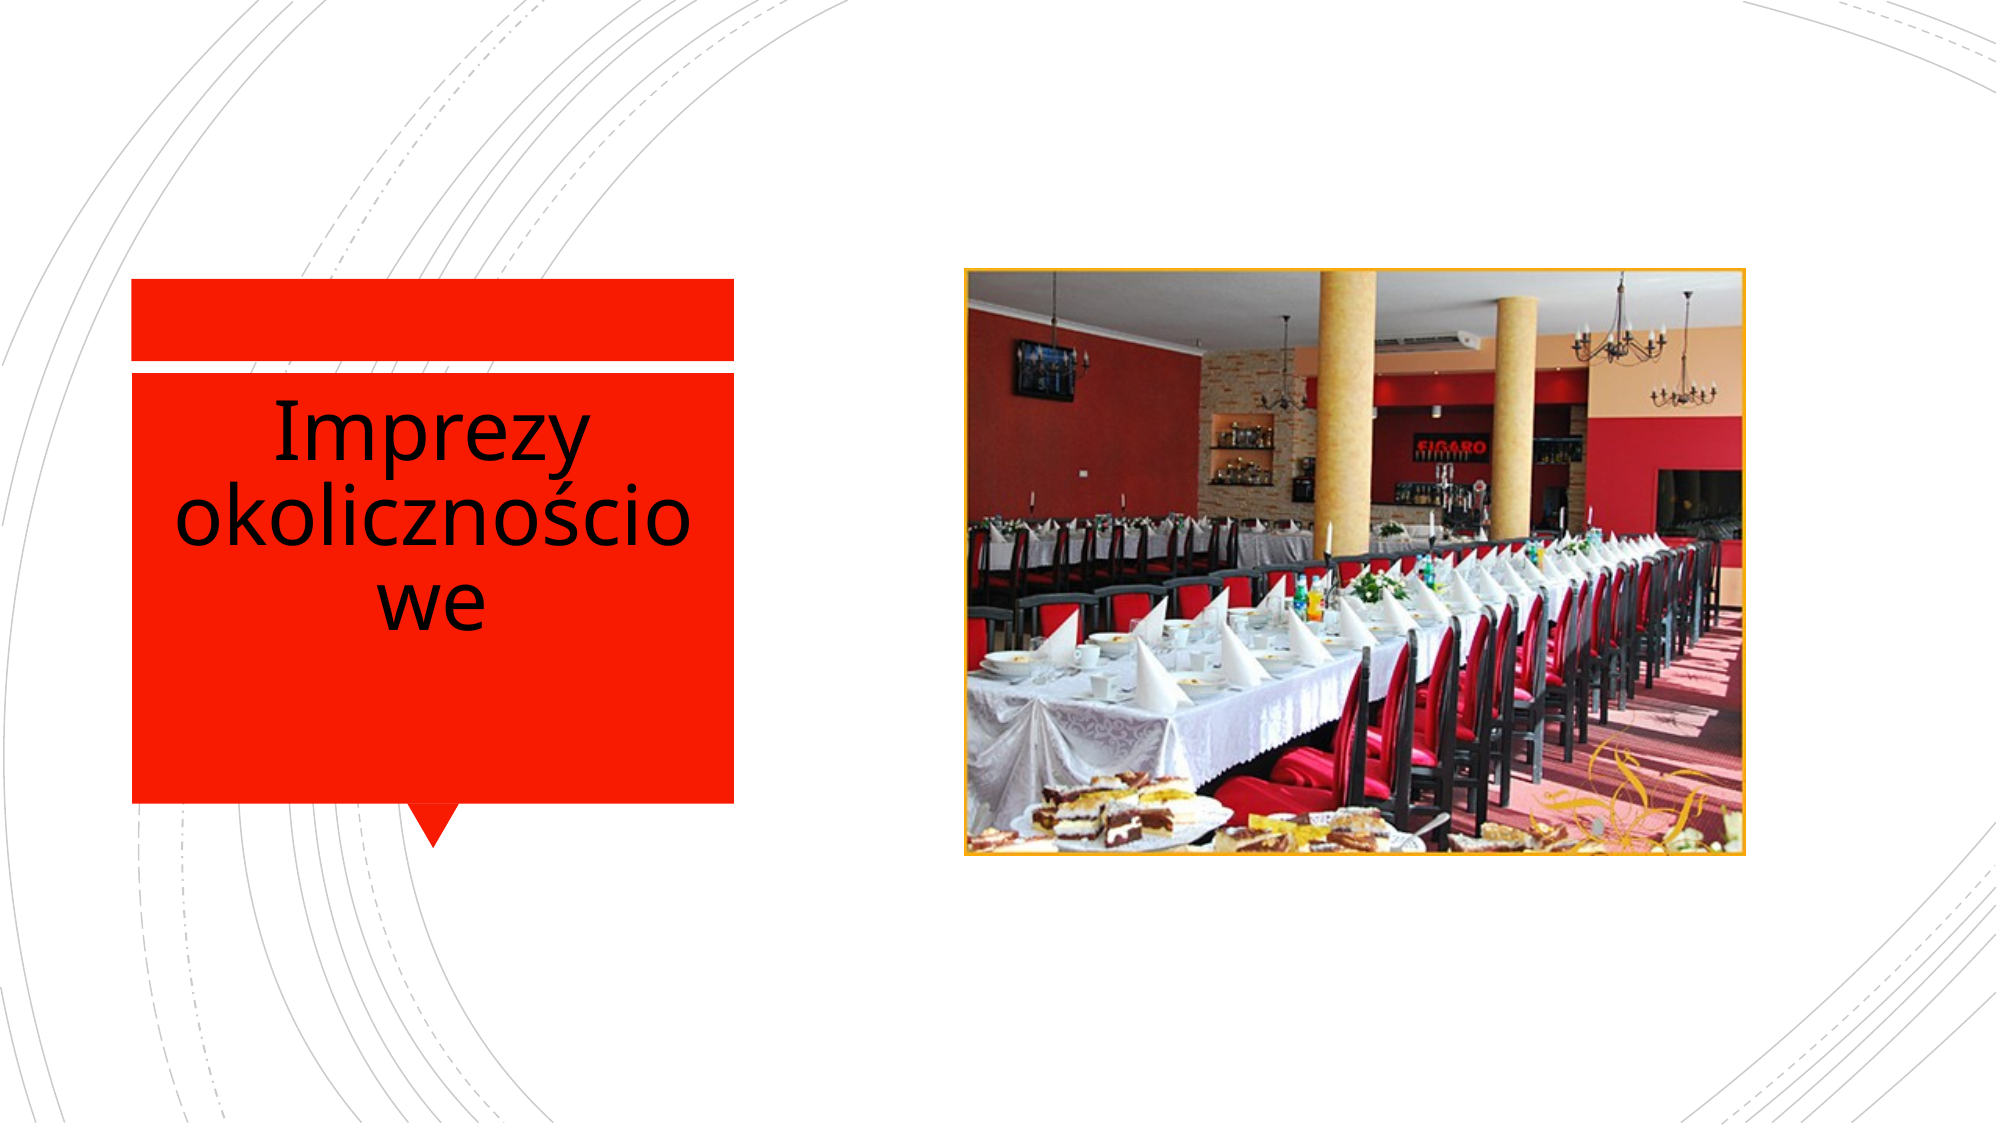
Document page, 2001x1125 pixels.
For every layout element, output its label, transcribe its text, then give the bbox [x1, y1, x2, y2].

picture [964, 268, 1746, 856]
title Imprezy okolicznościowe [145, 385, 720, 789]
